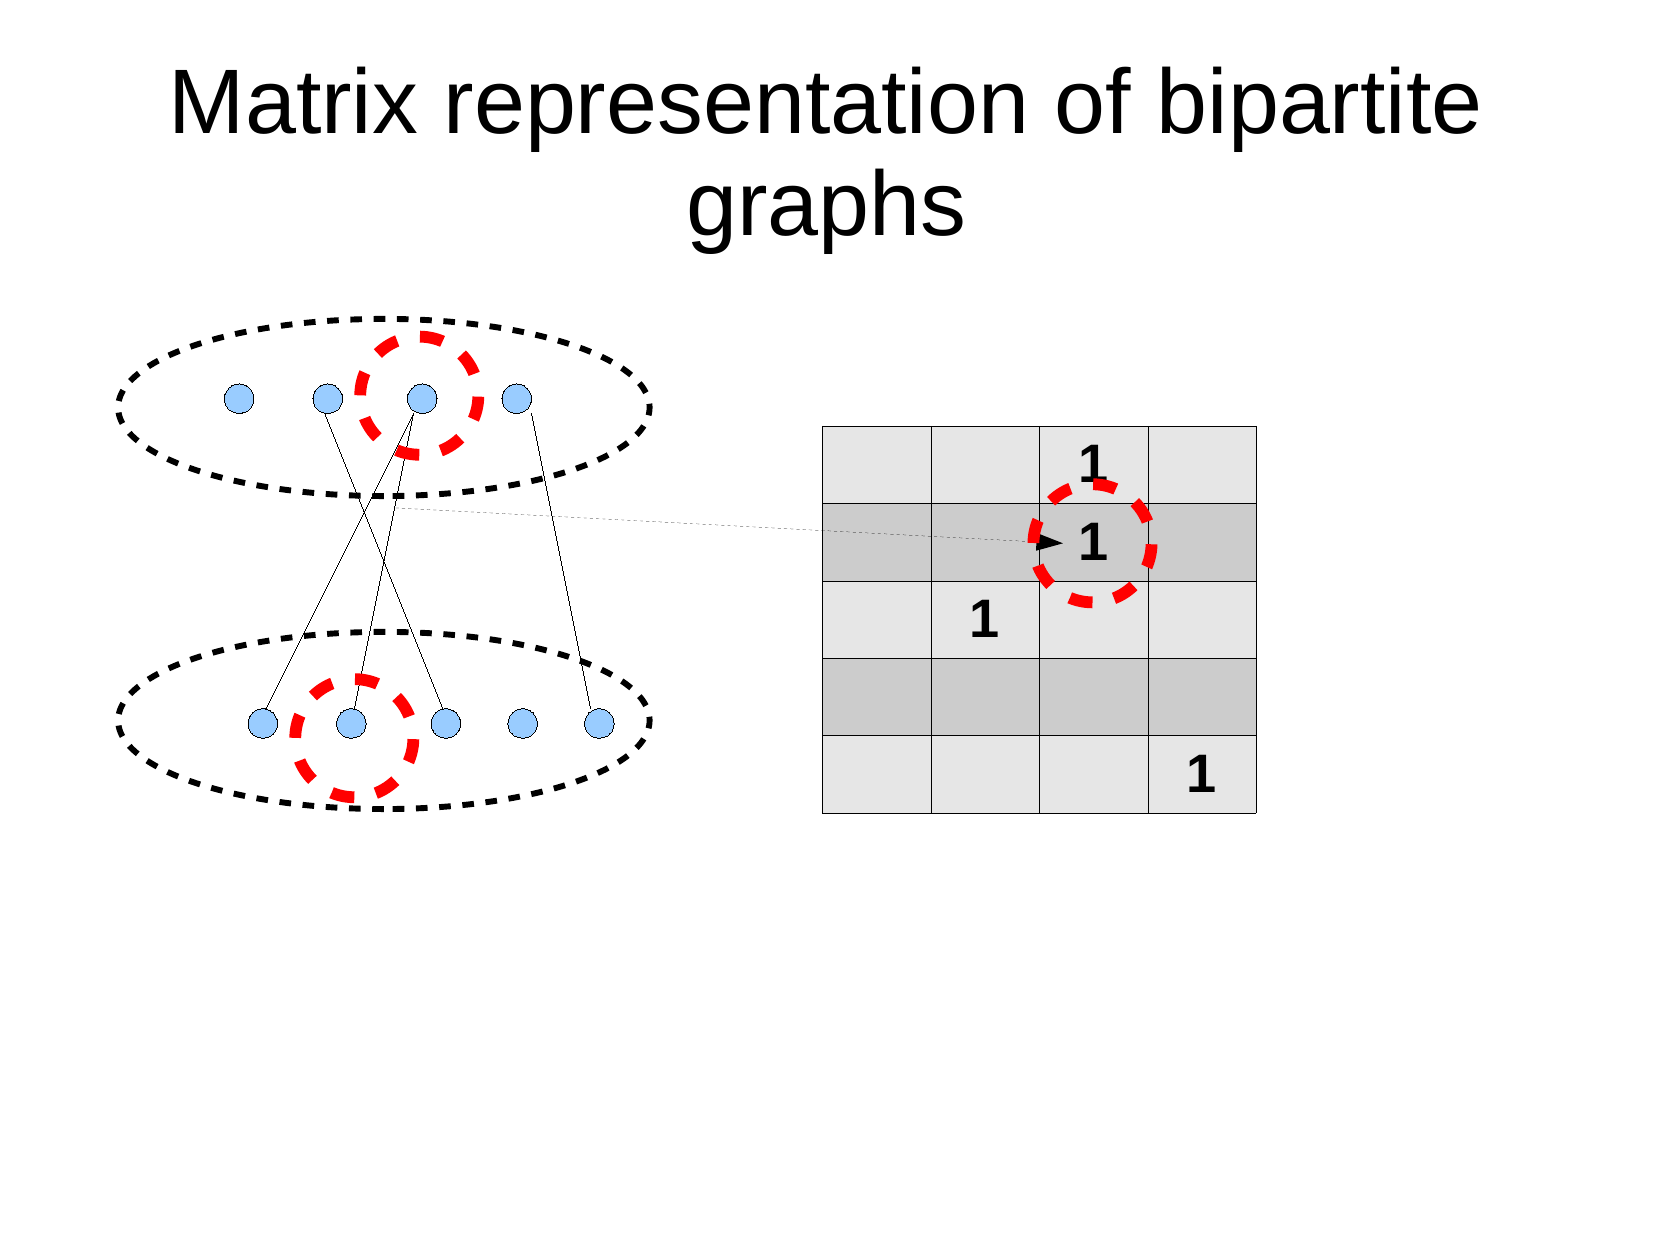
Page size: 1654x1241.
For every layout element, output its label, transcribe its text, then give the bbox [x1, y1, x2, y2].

table_cell [1149, 504, 1256, 581]
text_box [224, 383, 254, 414]
table_cell 1 [1149, 736, 1256, 813]
text_box [501, 383, 532, 414]
table_cell [1149, 659, 1256, 735]
table_header [823, 427, 931, 503]
text_box [248, 708, 278, 739]
table_cell [823, 582, 931, 658]
table_cell 1 [932, 582, 1039, 658]
table_cell [823, 504, 931, 581]
table_cell [932, 736, 1039, 813]
table_cell [1040, 582, 1148, 658]
title Matrix representation of bipartite graphs [82, 49, 1571, 257]
table_header [1149, 427, 1256, 503]
table_cell [932, 659, 1039, 735]
table_cell [1040, 659, 1148, 735]
table_cell [823, 736, 931, 813]
text_box [312, 383, 343, 414]
table_header [932, 427, 1039, 503]
table_header 1 [1040, 427, 1148, 503]
text_box [431, 708, 461, 739]
table_cell [932, 504, 1039, 581]
text_box [336, 708, 367, 739]
text_box [507, 708, 538, 739]
table_cell 1 [1040, 504, 1148, 581]
table_cell [823, 659, 931, 735]
table_cell [1149, 582, 1256, 658]
table_cell [1040, 736, 1148, 813]
text_box [407, 383, 438, 414]
text_box [584, 708, 615, 739]
